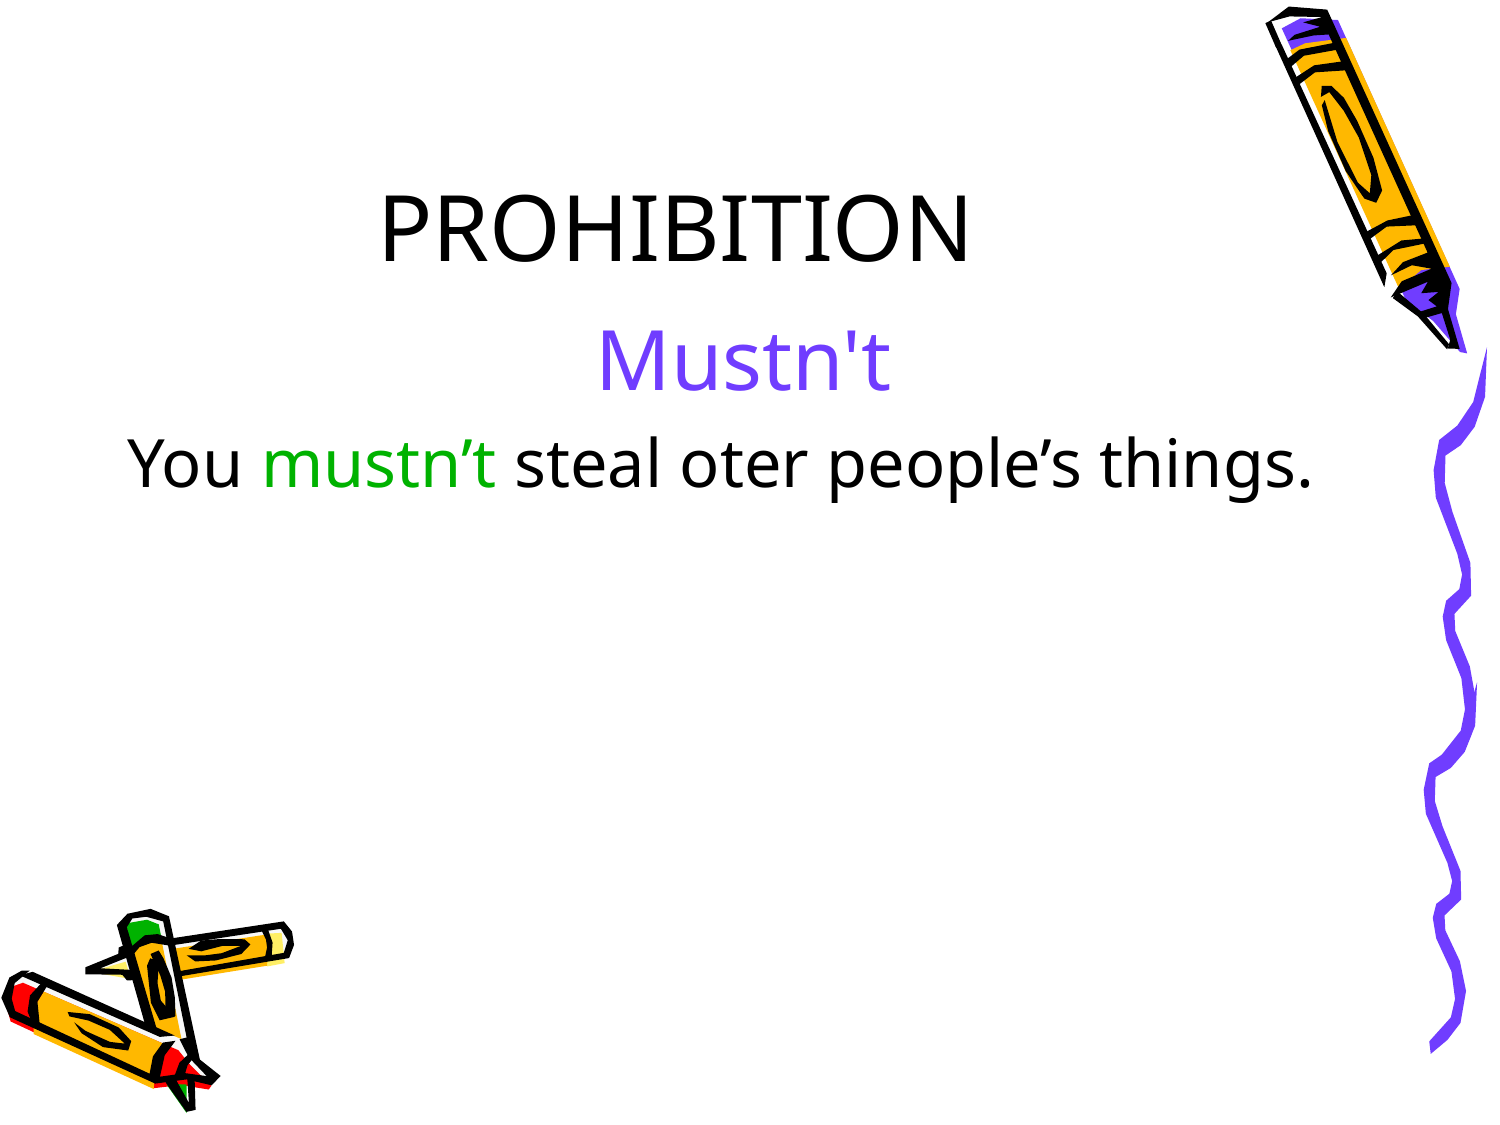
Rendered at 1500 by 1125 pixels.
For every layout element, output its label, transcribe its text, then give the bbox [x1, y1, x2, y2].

title PROHIBITION [112, 24, 1240, 288]
list Mustn't You mustn’t steal oter people’s things. [112, 299, 1375, 900]
